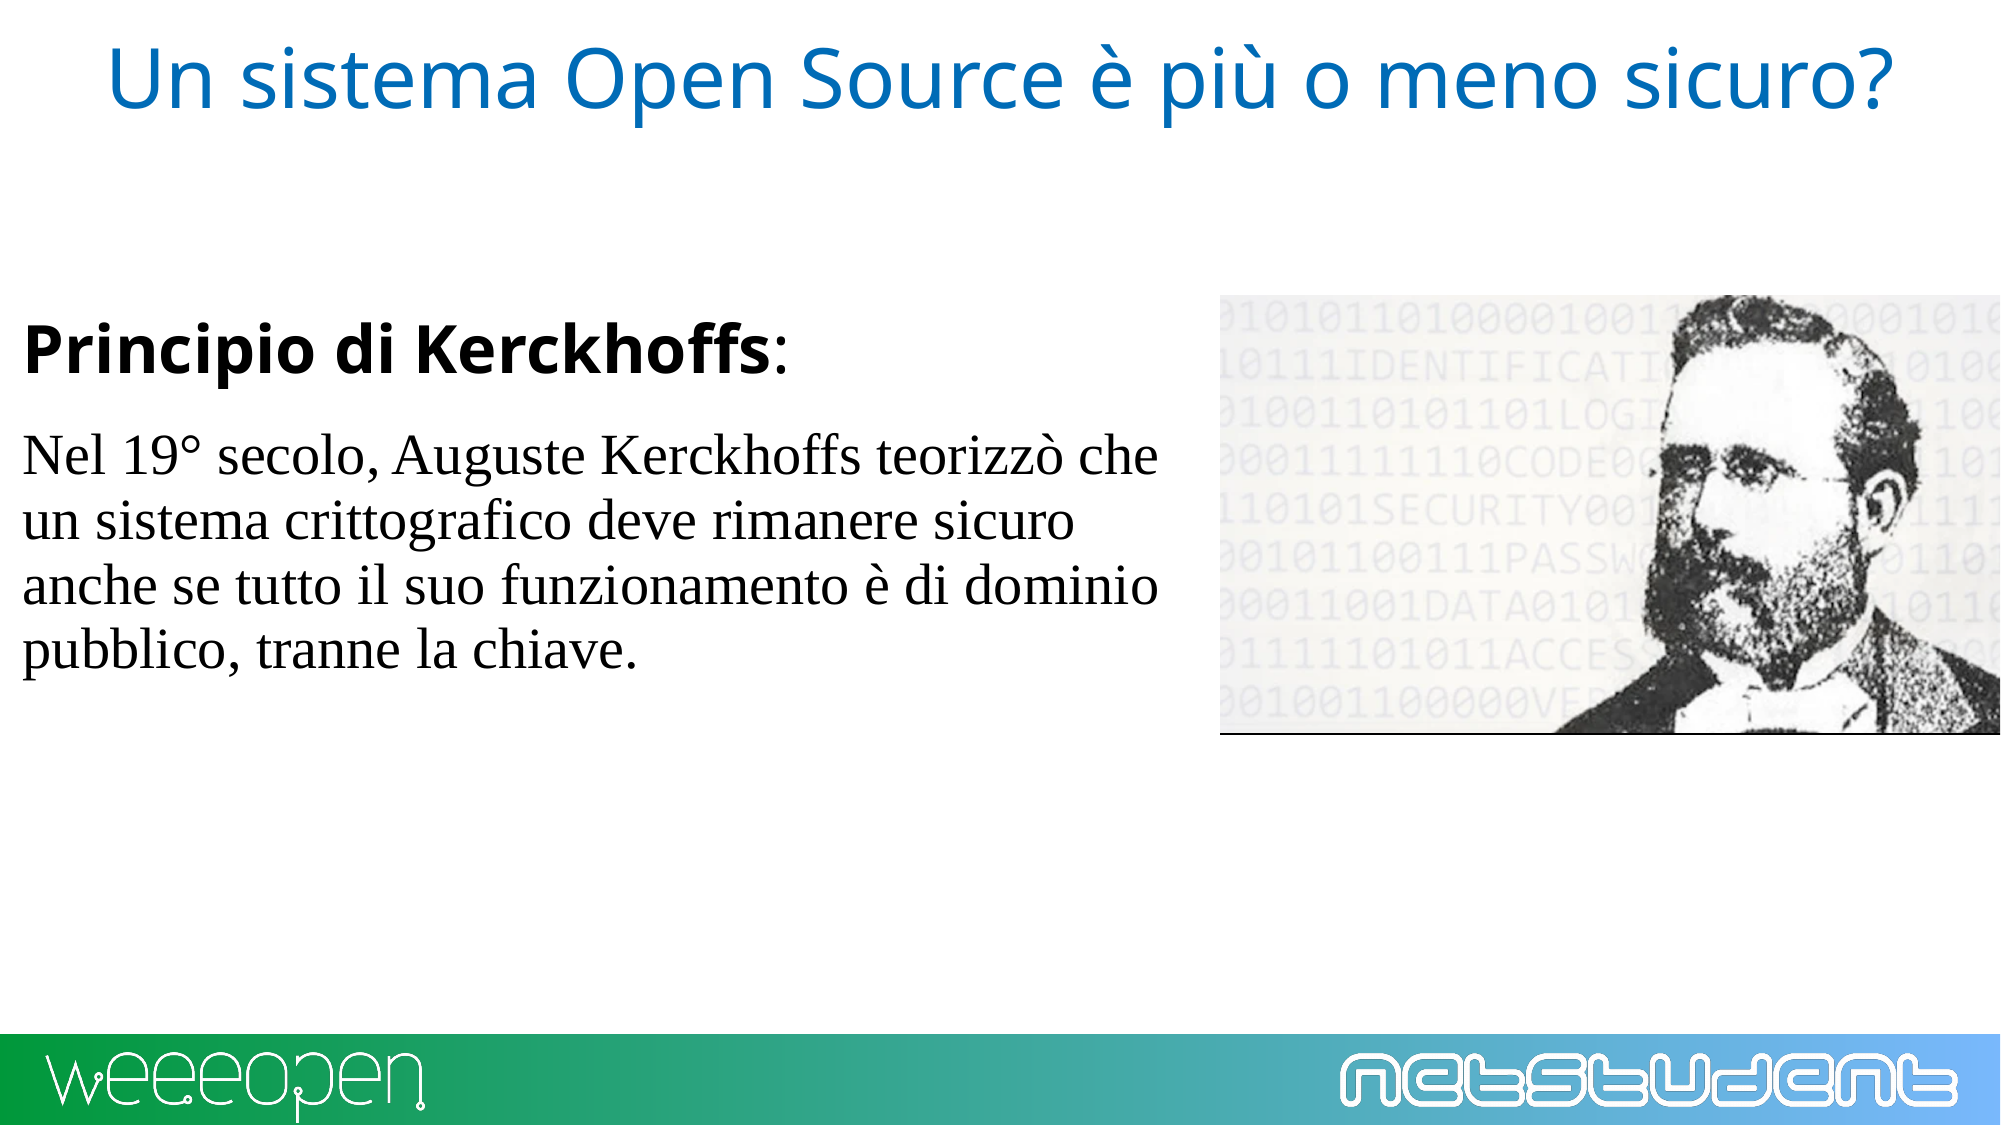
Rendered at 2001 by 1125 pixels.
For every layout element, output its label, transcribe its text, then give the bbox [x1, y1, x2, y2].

title Un sistema Open Source è più o meno sicuro? [43, 19, 1959, 237]
picture [1340, 1053, 1958, 1107]
picture [1220, 295, 2001, 735]
picture [45, 1052, 425, 1123]
list Principio di Kerckhoffs: Nel 19° secolo, Auguste Kerckhoffs teorizzò che un sistema crittografico deve rimanere sicuro anche se tutto il suo funzionamento è di dominio pubblico, tranne la chiave. [7, 295, 1209, 1010]
